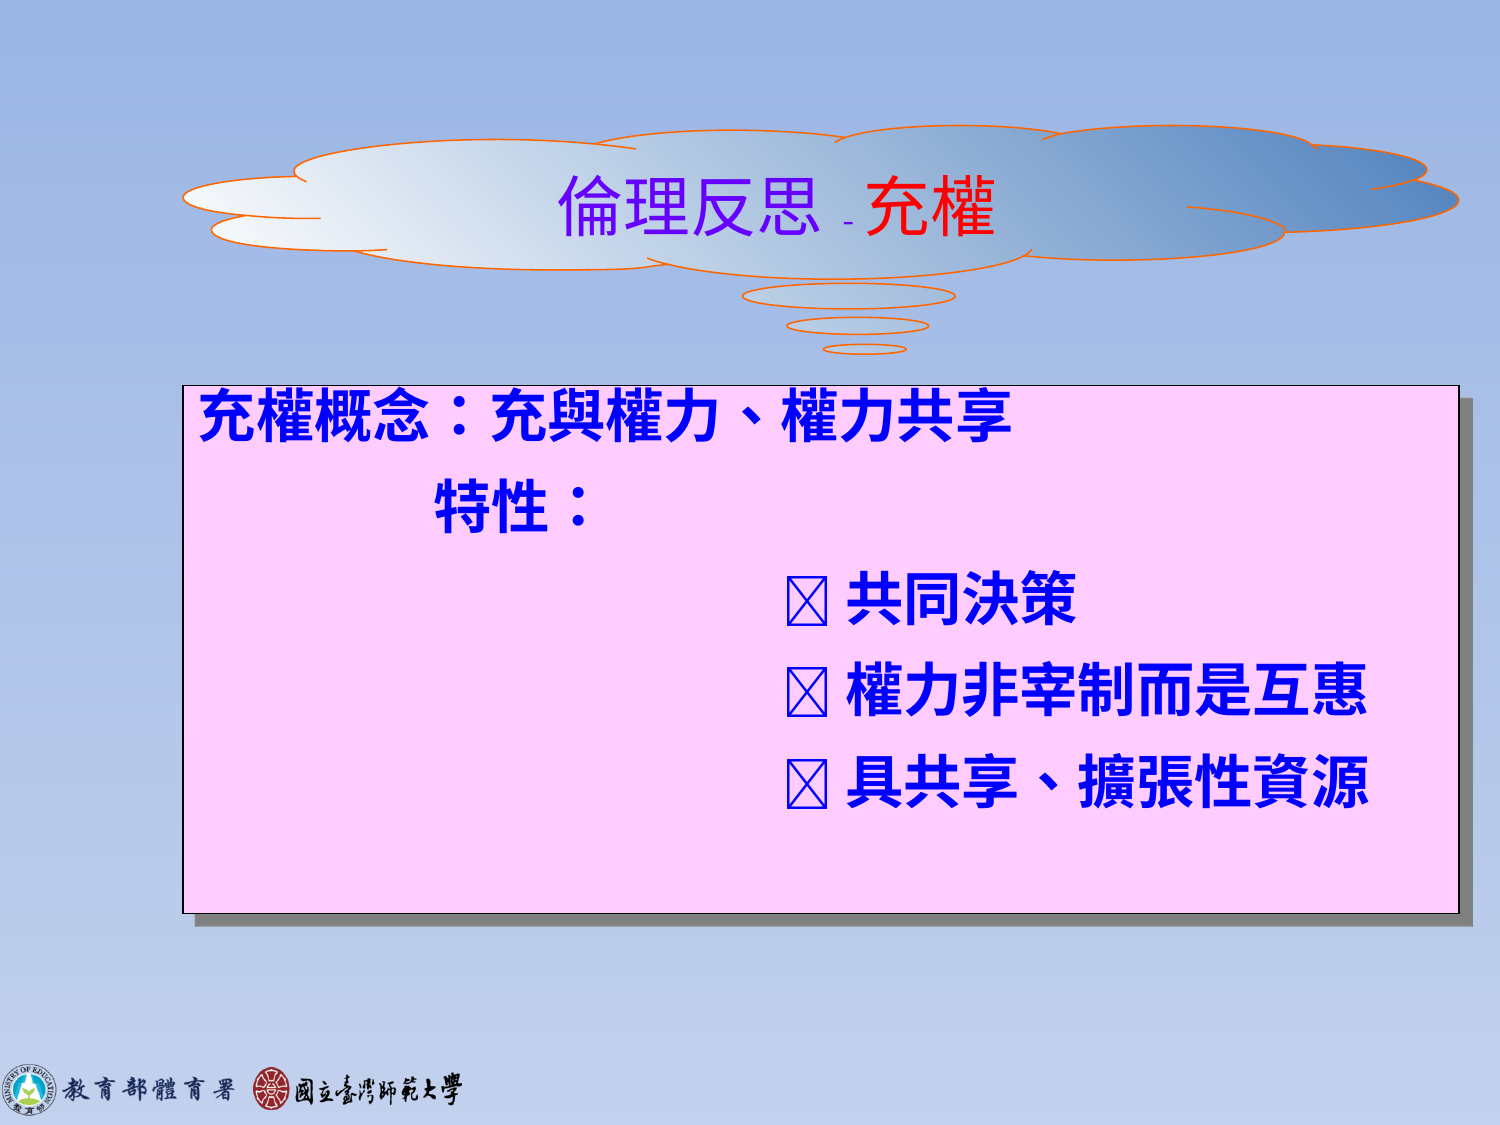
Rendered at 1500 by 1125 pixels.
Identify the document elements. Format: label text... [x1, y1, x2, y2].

text_box 倫理反思-充權 [742, 283, 956, 309]
text_box 倫理反思-充權 [823, 344, 907, 355]
text_box 倫理反思-充權 [183, 125, 1459, 280]
text_box 充權概念：充與權力、權力共享 特性： 共同決策 權力非宰制而是互惠 具共享、擴張性資源 [183, 385, 1459, 914]
text_box 倫理反思-充權 [786, 317, 929, 335]
